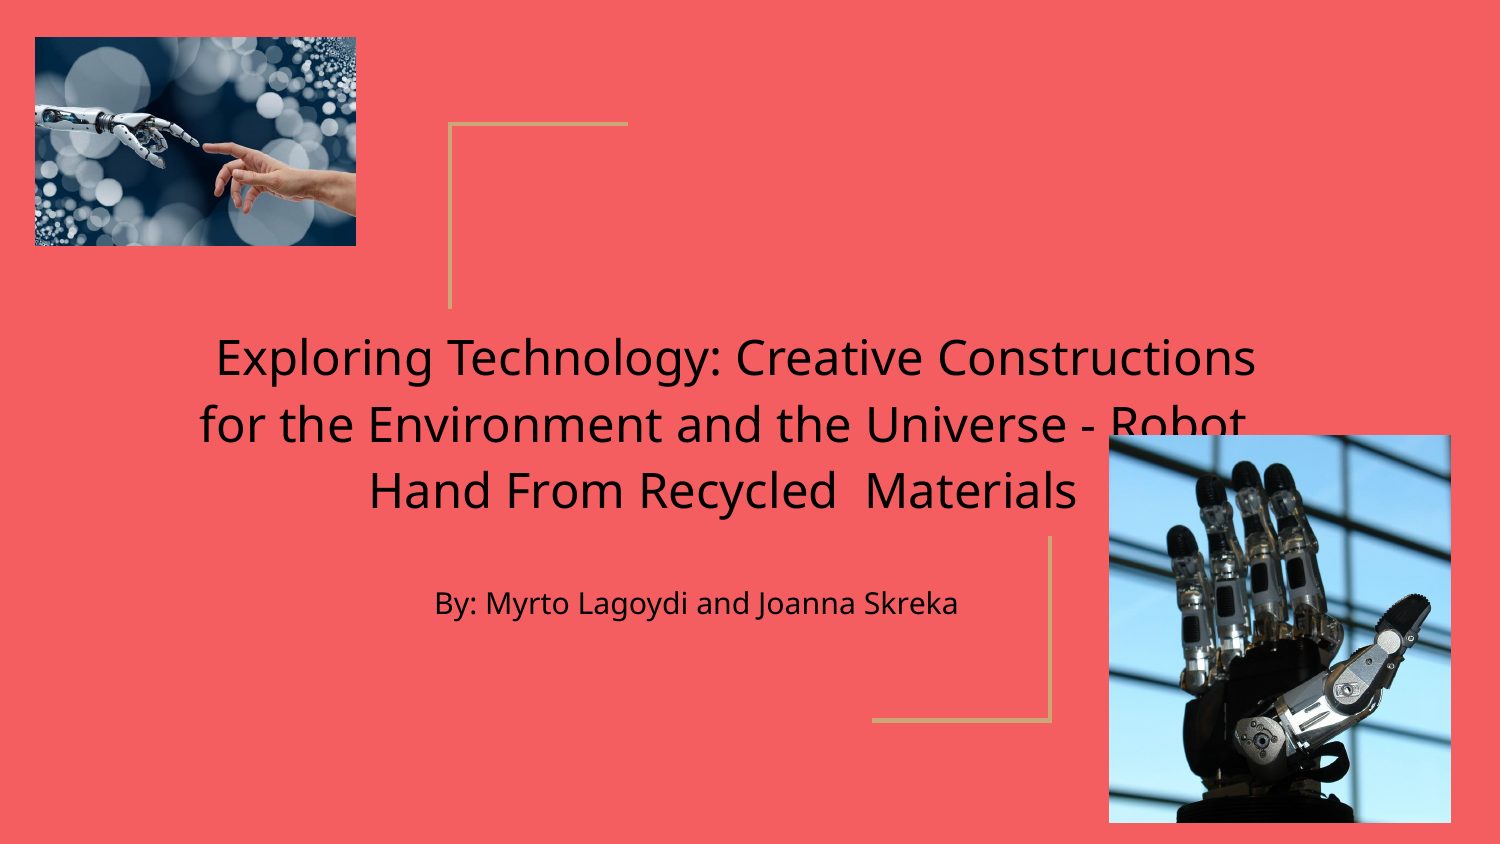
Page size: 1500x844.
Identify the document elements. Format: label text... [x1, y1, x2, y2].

picture [1109, 435, 1451, 824]
subtitle By: Myrto Lagoydi and Joanna Skreka [35, 566, 1109, 638]
picture [35, 37, 356, 246]
title Exploring Technology: Creative Constructions for the Environment and the Universe - Robot Hand From Recycled Materials [170, 287, 1278, 539]
